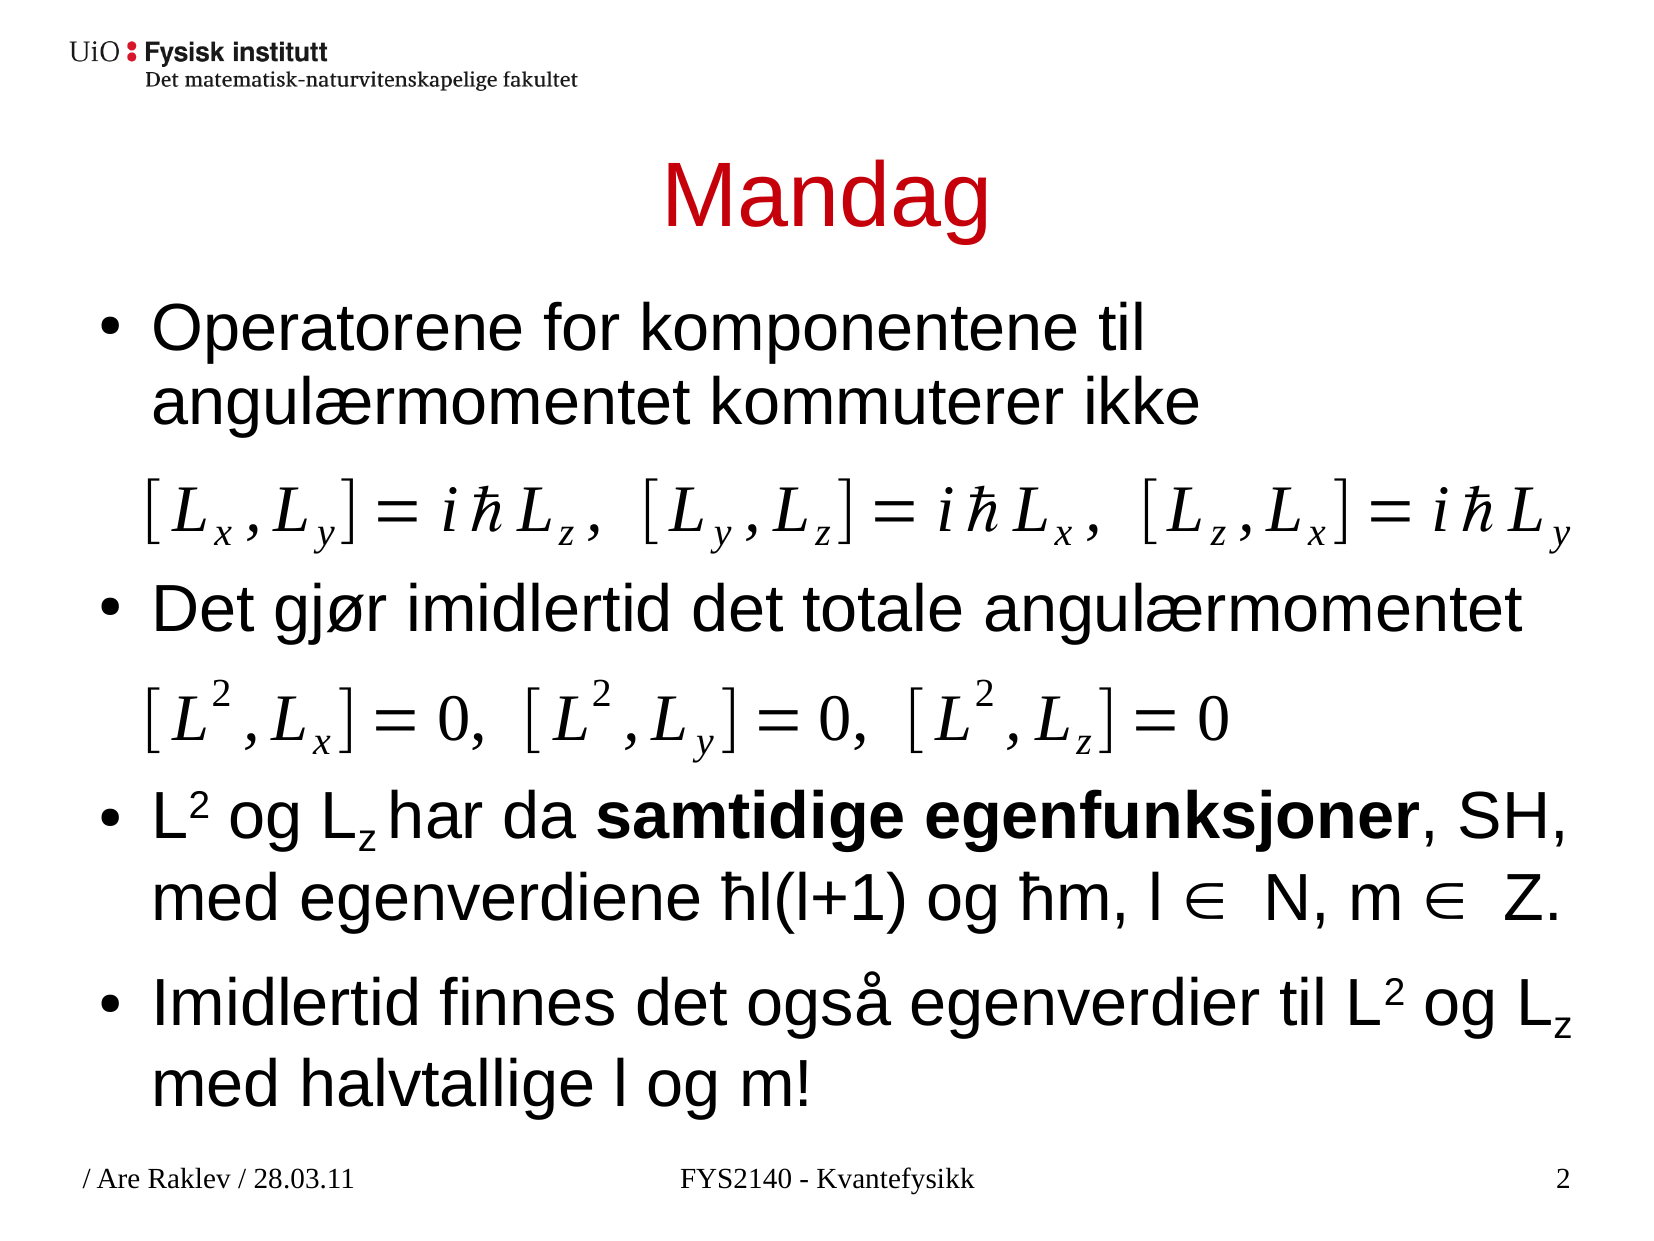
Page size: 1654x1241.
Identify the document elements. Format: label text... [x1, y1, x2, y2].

chart [138, 469, 1577, 556]
title Mandag [82, 90, 1571, 289]
list Operatorene for komponentene til angulærmomentet kommuterer ikke Det gjør imidlertid det totale angulærmomentet L2 og Lz har da samtidige egenfunksjoner, SH, med egenverdiene ħl(l+1) og ħm, l ∈ N, m ∈ Z. Imidlertid finnes det også egenverdier til L2 og Lz med halvtallige l og m! [80, 289, 1573, 1126]
picture [68, 37, 581, 93]
chart [138, 670, 1238, 764]
